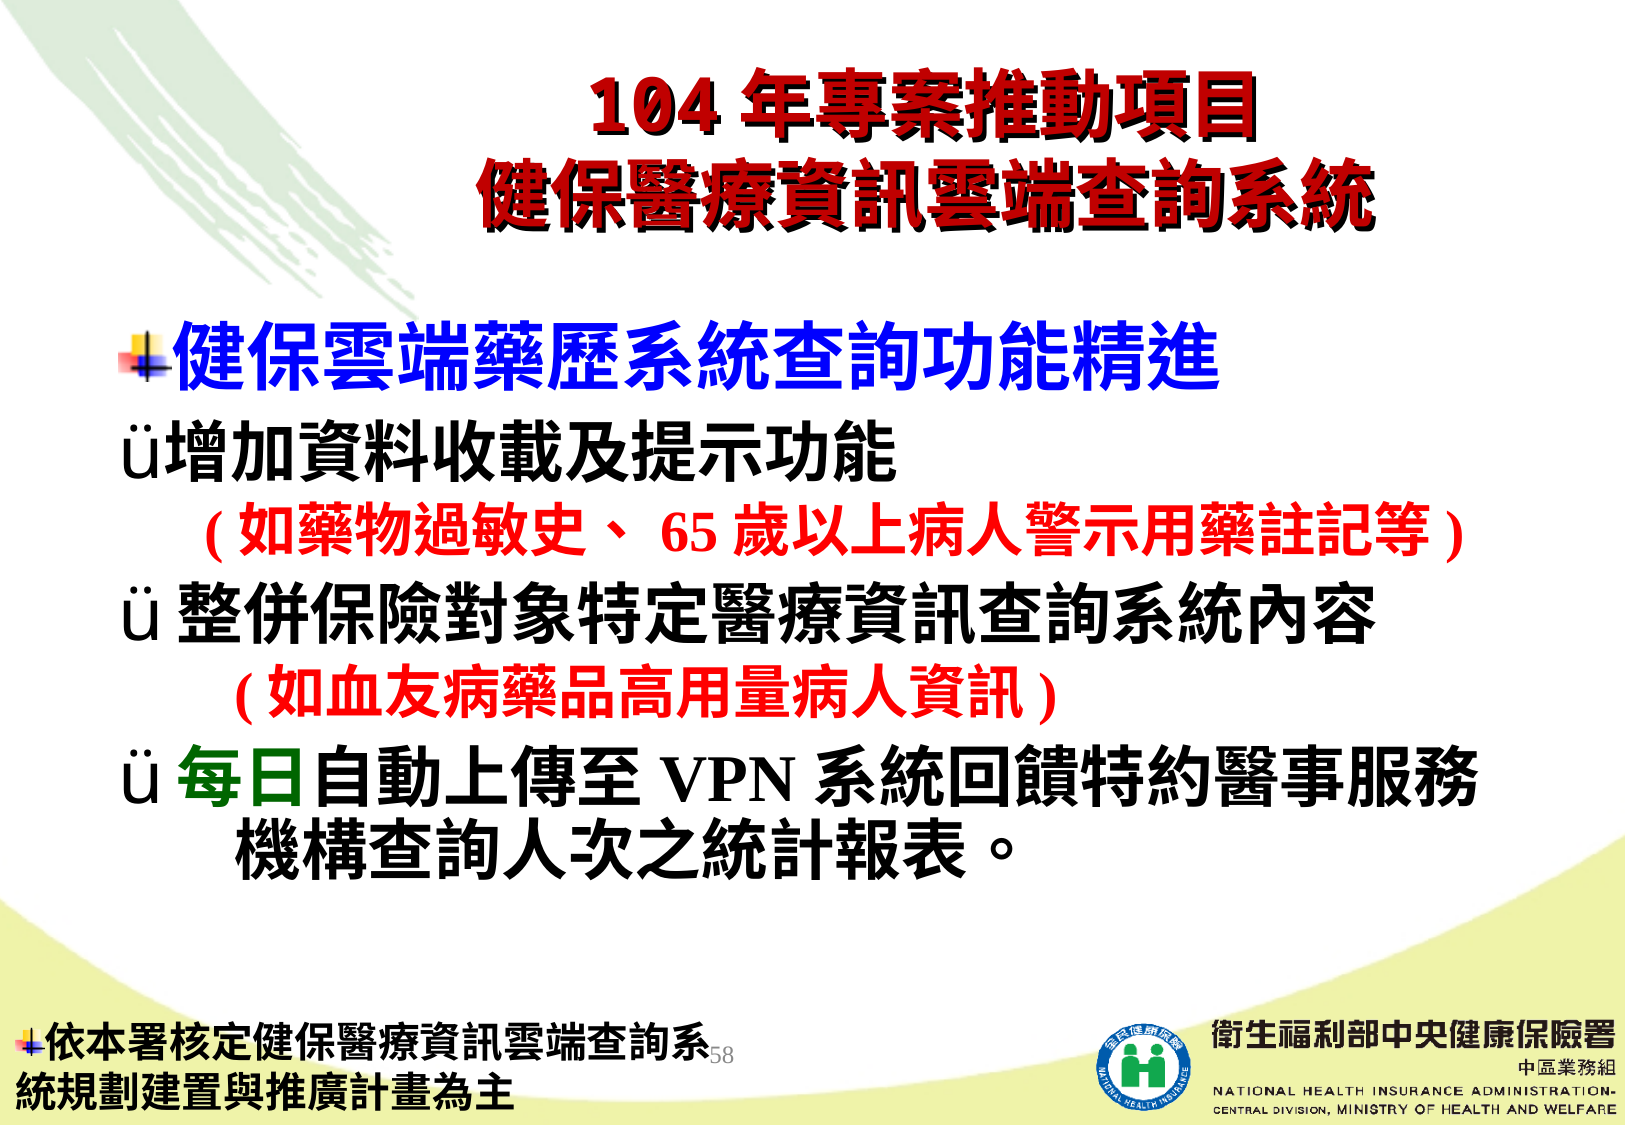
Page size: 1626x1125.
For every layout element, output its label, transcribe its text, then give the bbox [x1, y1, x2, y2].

title 104年專案推動項目 健保醫療資訊雲端查詢系統 [304, 42, 1544, 251]
text_box 健保雲端藥歷系統查詢功能精進 增加資料收載及提示功能 (如藥物過敏史、65歲以上病人警示用藥註記等) 整併保險對象特定醫療資訊查詢系統內容 (如血友病藥品高用量病人資訊) 每日自動上傳至VPN系統回饋特約醫事服務機構查詢人次之統計報表。 [103, 302, 1557, 899]
text_box 依本署核定健保醫療資訊雲端查詢系 統規劃建置與推廣計畫為主 [0, 1009, 1084, 1124]
